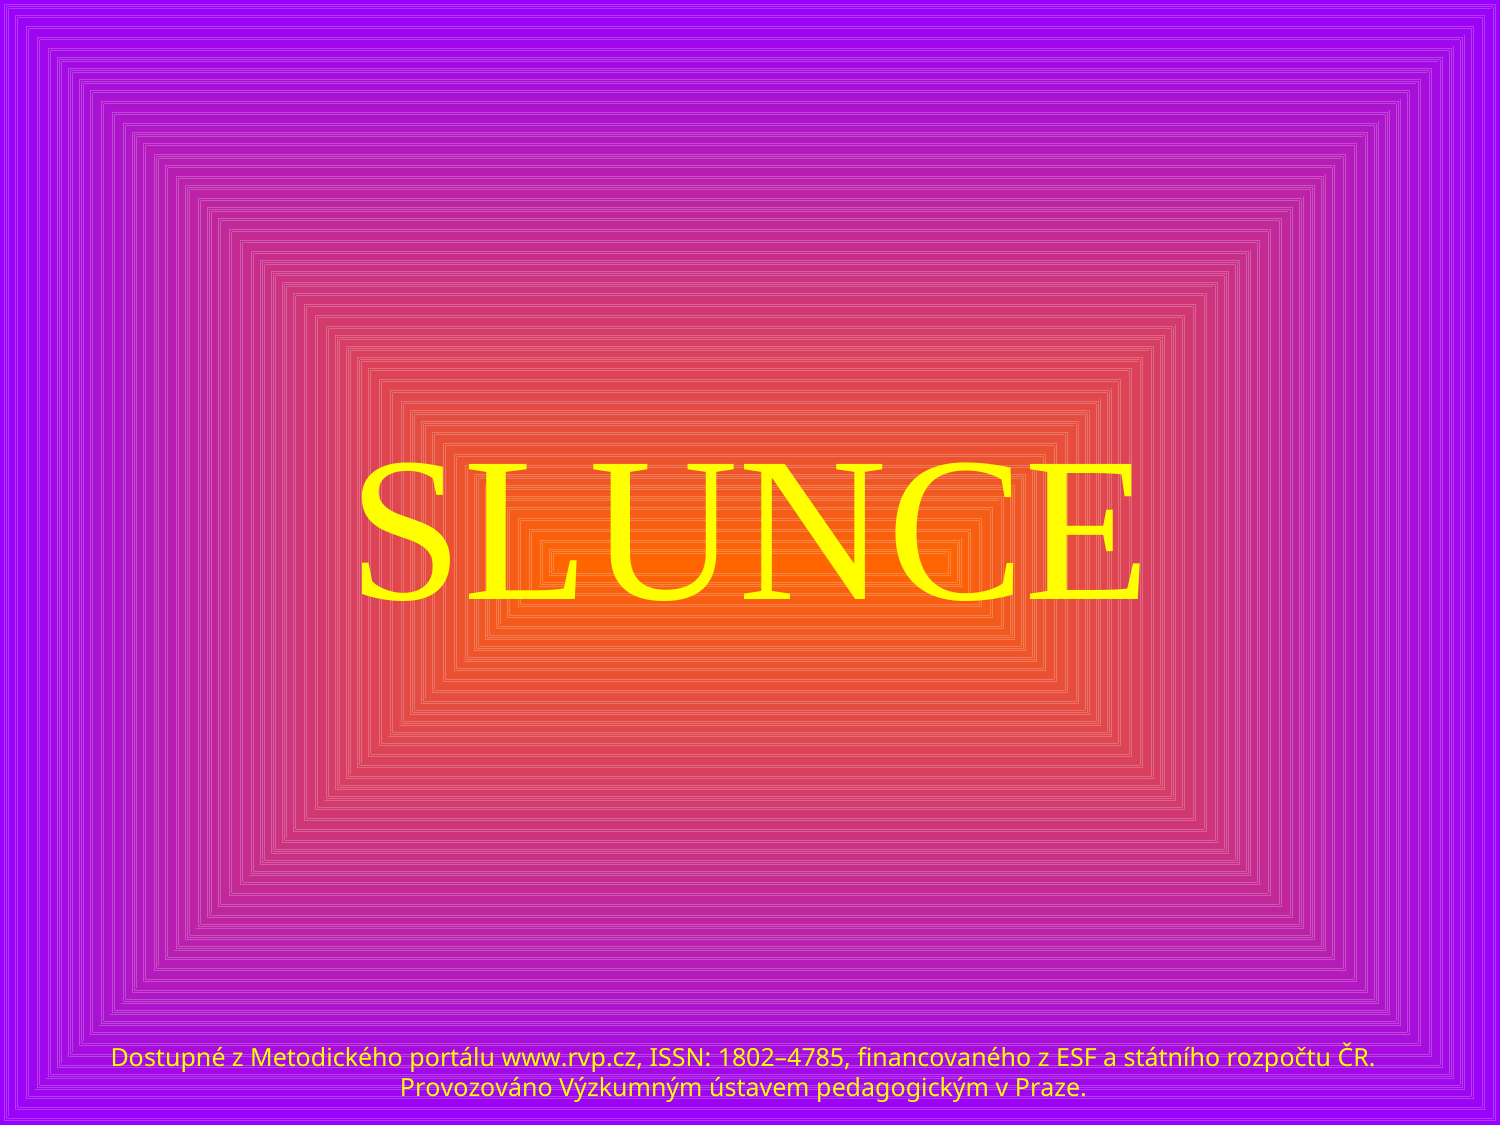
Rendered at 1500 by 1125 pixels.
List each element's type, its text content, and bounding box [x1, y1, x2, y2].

text_box Dostupné z Metodického portálu www.rvp.cz, ISSN: 1802–4785, financovaného z ESF a státního rozpočtu ČR. Provozováno Výzkumným ústavem pedagogickým v Praze. [35, 1041, 1454, 1102]
text_box SLUNCE [0, 385, 1500, 649]
